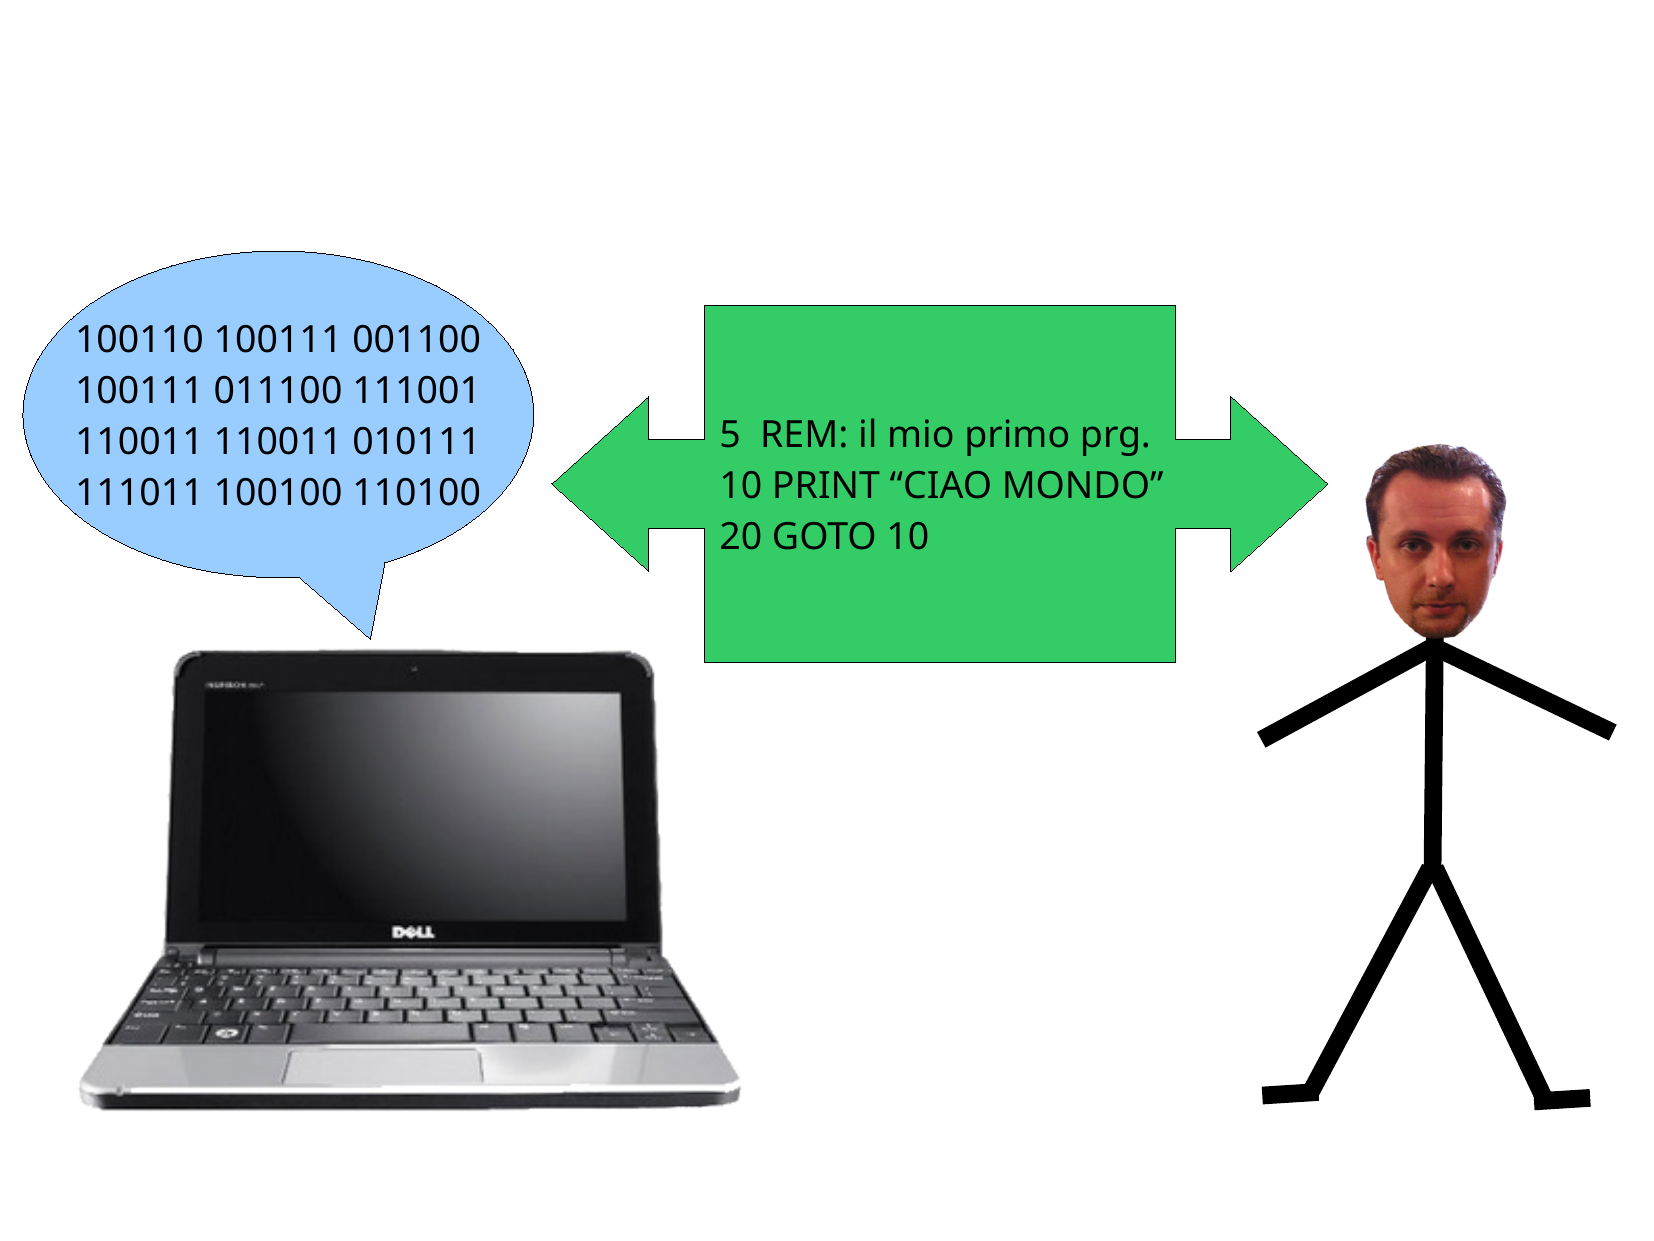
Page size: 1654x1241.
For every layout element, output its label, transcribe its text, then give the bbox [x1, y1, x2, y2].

picture [59, 634, 751, 1122]
text_box 100110 100111 001100 100111 011100 111001 110011 110011 010111 111011 100100 110100 [22, 251, 534, 640]
picture [1350, 439, 1518, 644]
text_box 5 REM: il mio primo prg. 10 PRINT “CIAO MONDO” 20 GOTO 10 [551, 305, 1328, 663]
